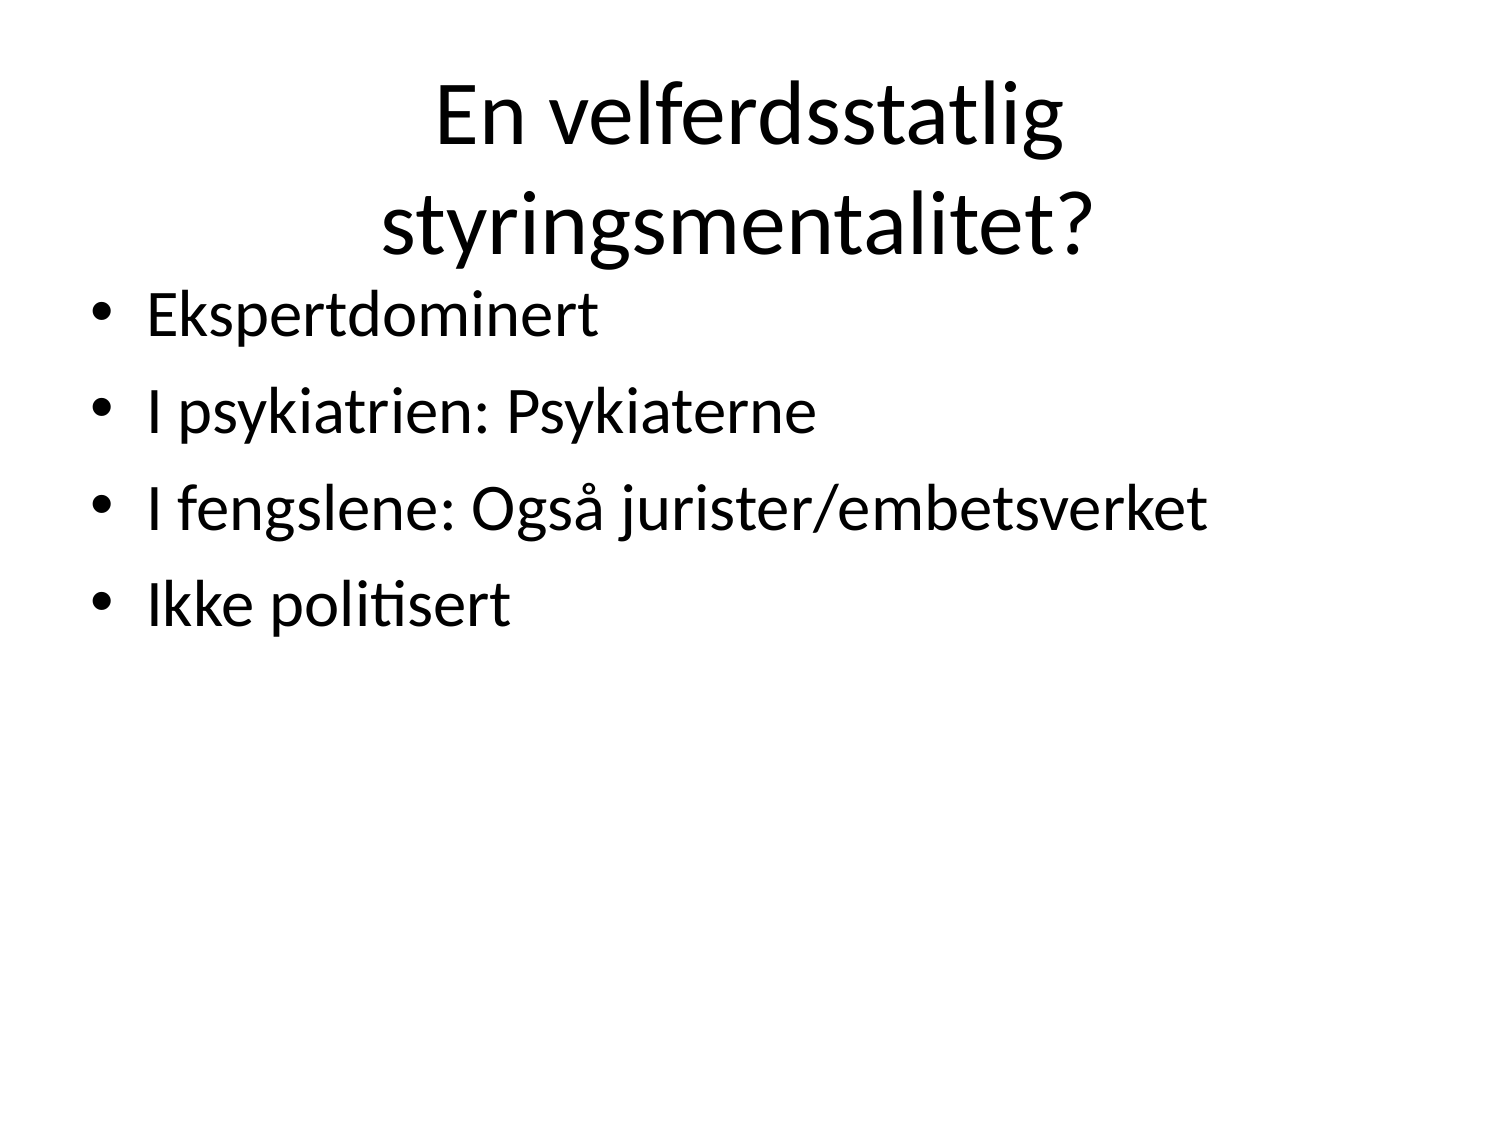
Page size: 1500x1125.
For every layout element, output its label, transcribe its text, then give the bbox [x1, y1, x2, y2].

list Ekspertdominert I psykiatrien: Psykiaterne I fengslene: Også jurister/embetsverket Ikke politisert [75, 262, 1426, 1005]
title En velferdsstatlig styringsmentalitet? [75, 45, 1426, 233]
